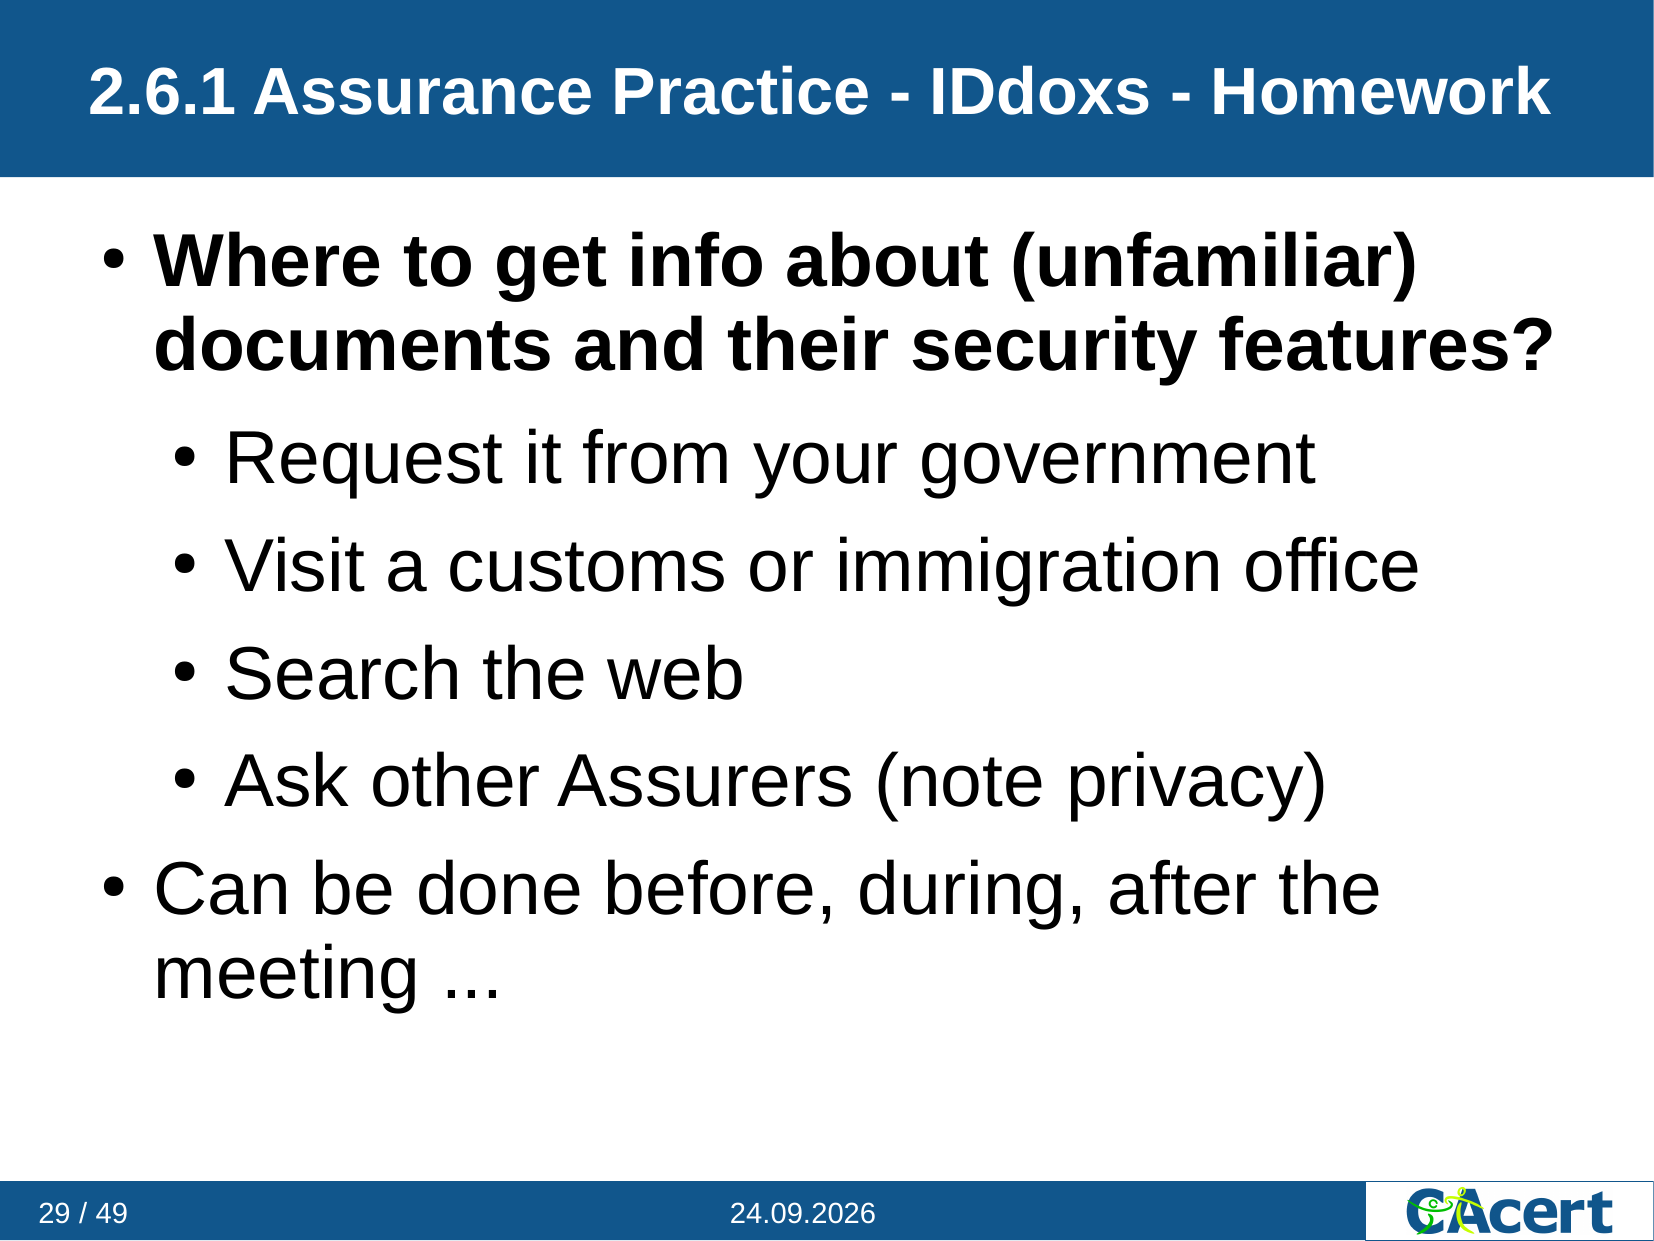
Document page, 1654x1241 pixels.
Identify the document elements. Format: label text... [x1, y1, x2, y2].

list Where to get info about (unfamiliar) documents and their security features? Request it from your government Visit a customs or immigration office Search the web Ask other Assurers (note privacy) Can be done before, during, after the meeting ... [82, 218, 1571, 1091]
picture [1406, 1186, 1613, 1235]
title 2.6.1 Assurance Practice - IDdoxs - Homework [76, 17, 1565, 166]
